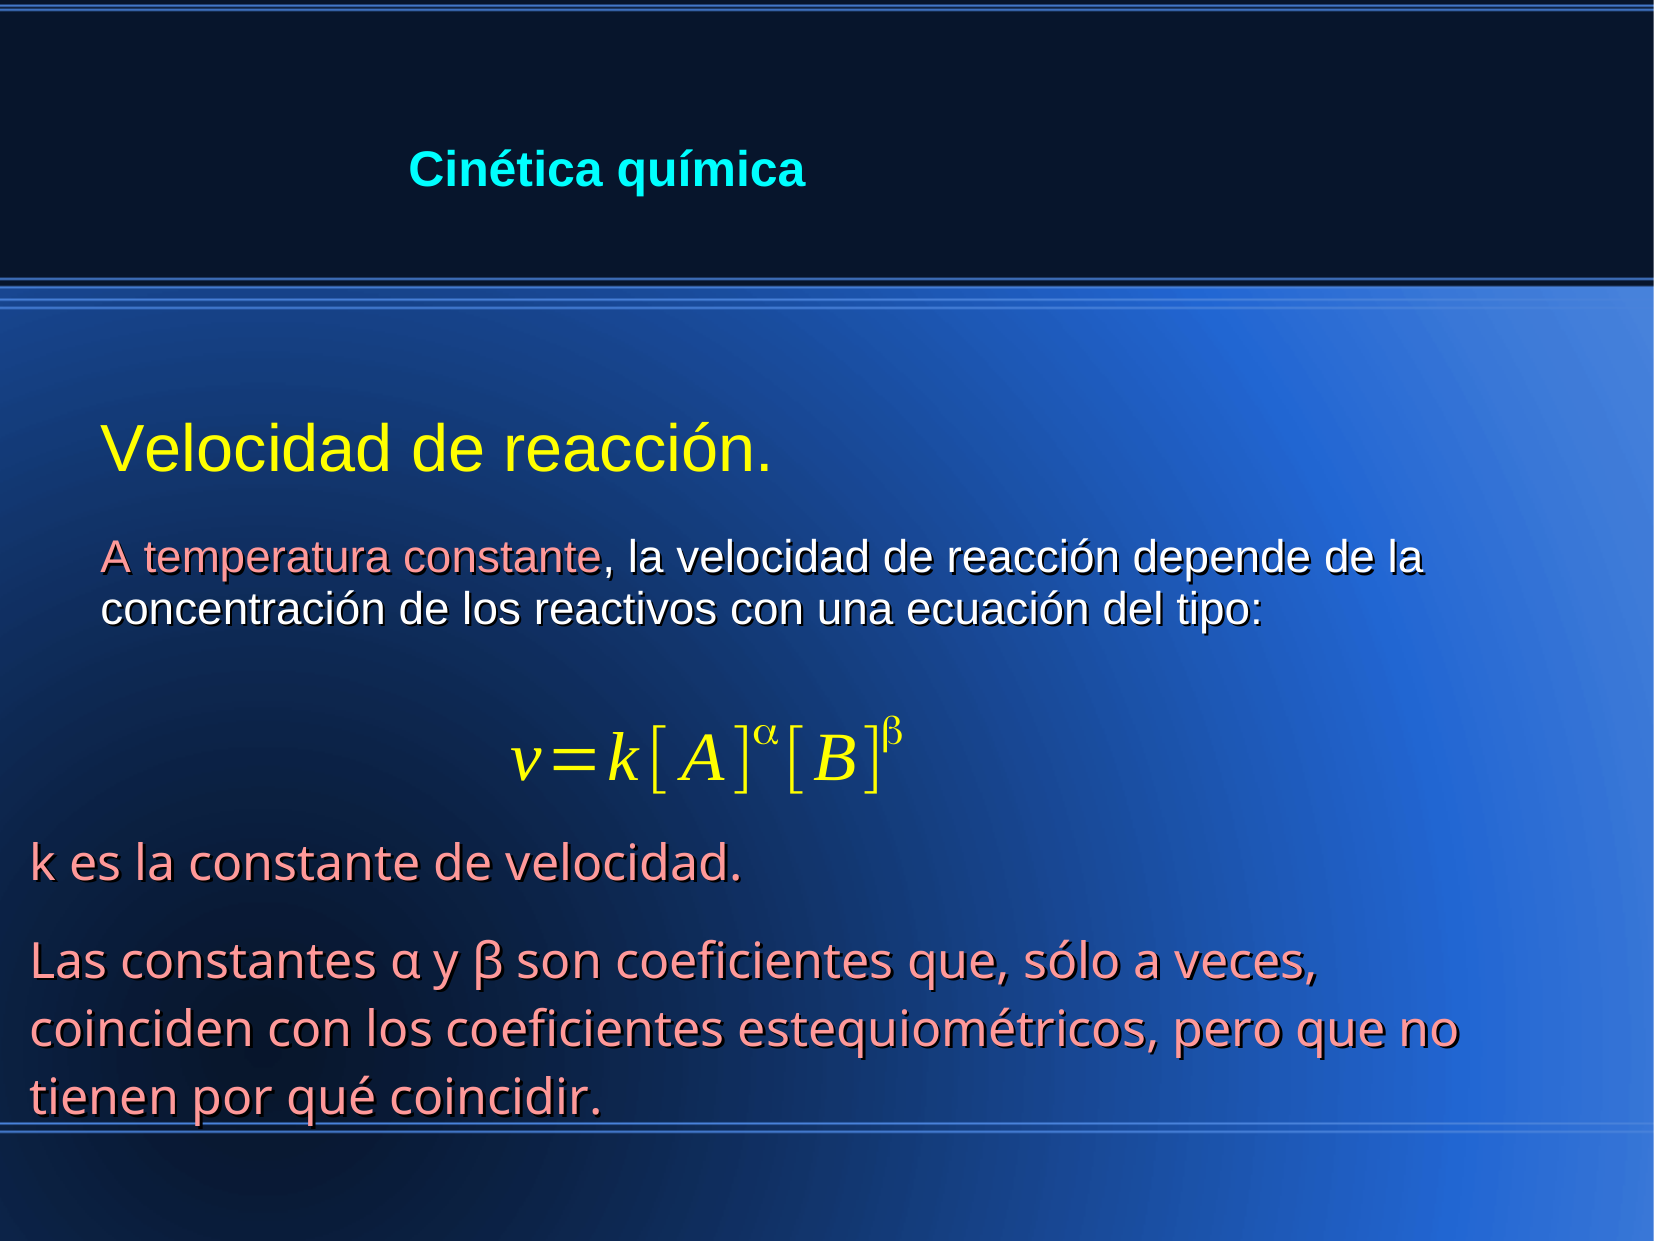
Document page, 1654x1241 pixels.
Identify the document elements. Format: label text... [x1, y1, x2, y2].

chart [501, 715, 911, 798]
text_box k es la constante de velocidad. Las constantes α y β son coeficientes que, sólo a veces, coinciden con los coeficientes estequiométricos, pero que no tienen por qué coincidir. [29, 826, 1506, 1124]
title Cinética química [32, 118, 1182, 220]
text_box A temperatura constante, la velocidad de reacción depende de la concentración de los reactivos con una ecuación del tipo: [29, 531, 1625, 768]
list Velocidad de reacción. [29, 306, 1595, 531]
picture [0, 0, 1654, 1241]
